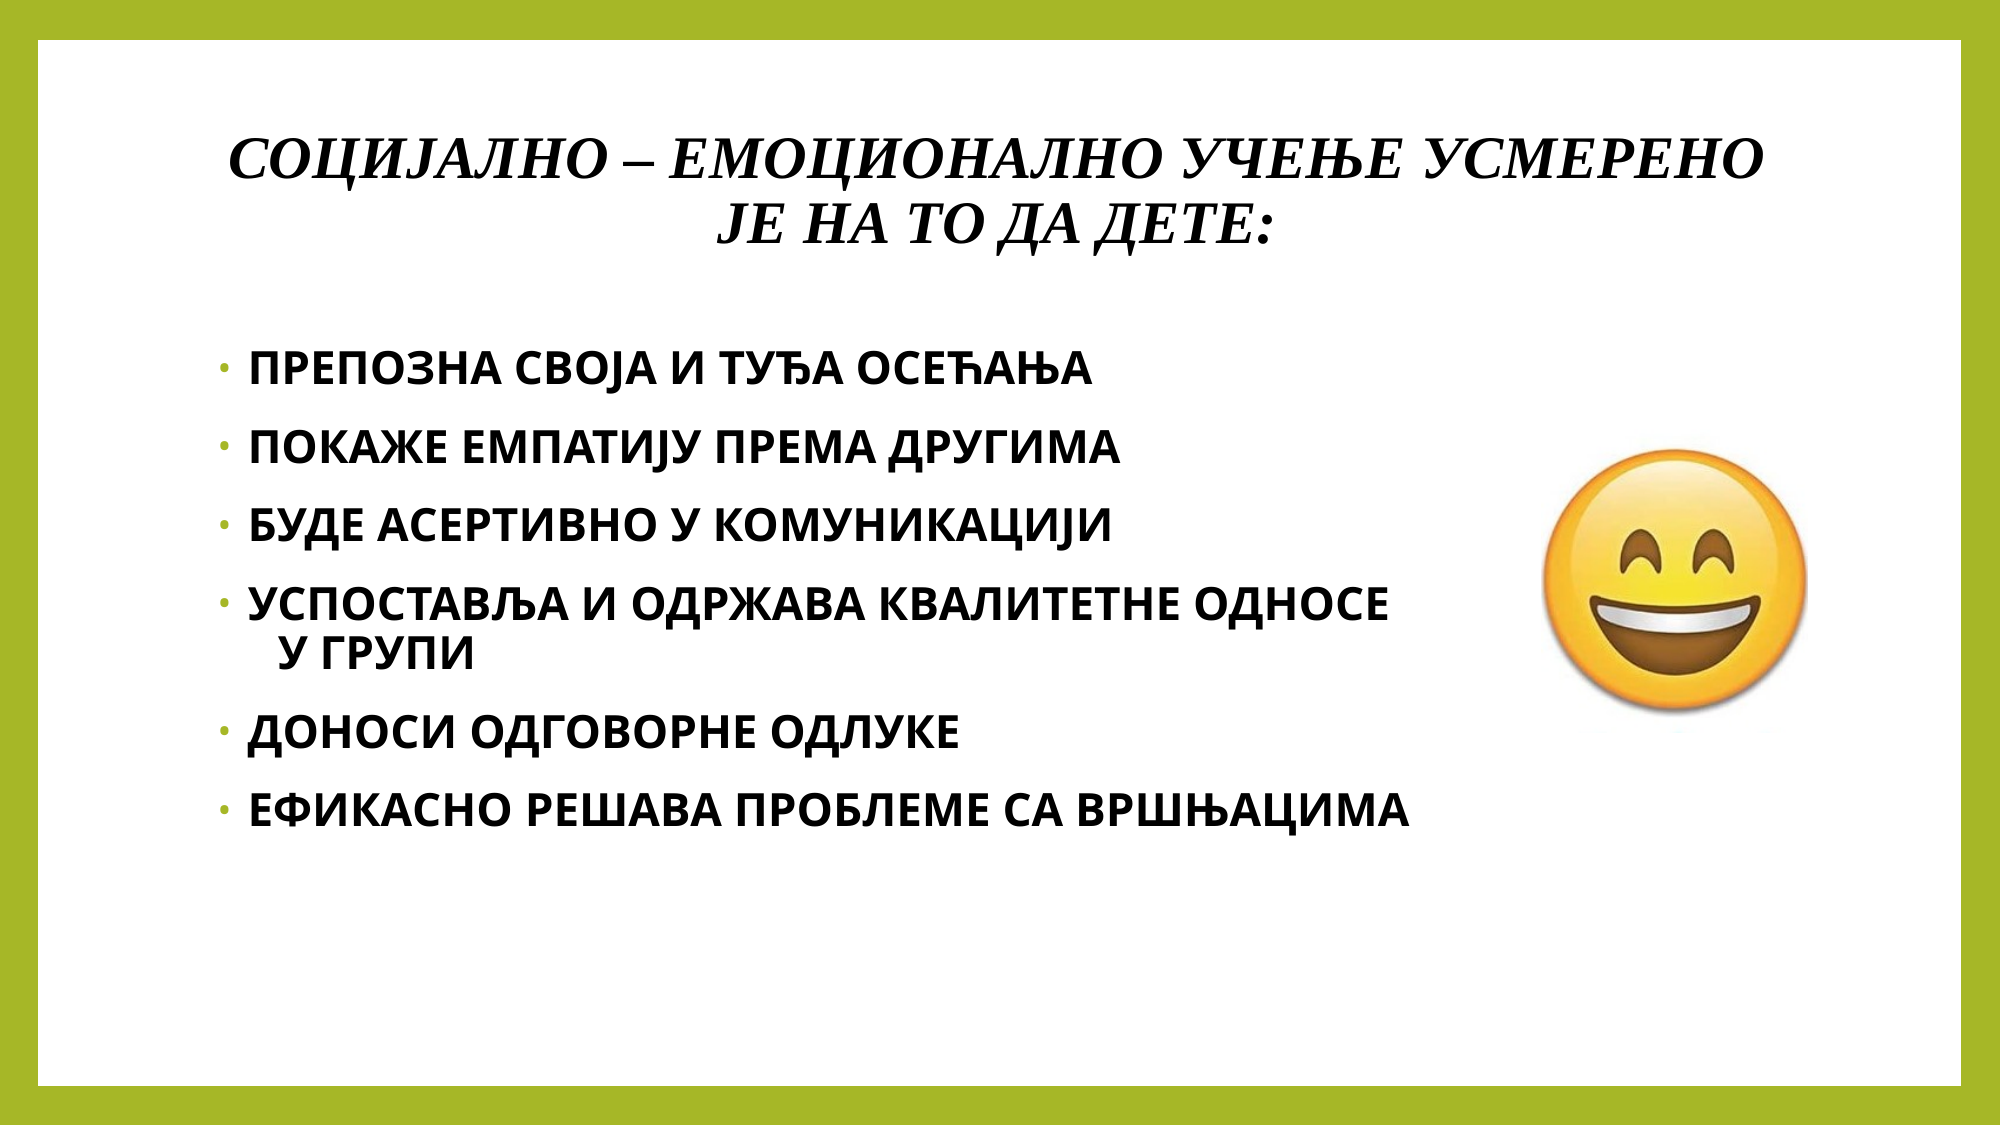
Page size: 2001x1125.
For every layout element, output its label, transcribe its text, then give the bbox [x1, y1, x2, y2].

title СОЦИЈАЛНО – ЕМОЦИОНАЛНО УЧЕЊЕ УСМЕРЕНО ЈЕ НА ТО ДА ДЕТЕ: [187, 99, 1808, 323]
picture [1541, 392, 1808, 733]
list ПРЕПОЗНА СВОЈА И ТУЂА ОСЕЋАЊА ПОКАЖЕ ЕМПАТИЈУ ПРЕМА ДРУГИМА БУДЕ АСЕРТИВНО У КОМУНИКАЦИЈИ УСПОСТАВЉА И ОДРЖАВА КВАЛИТЕТНЕ ОДНОСЕ У ГРУПИ ДОНОСИ ОДГОВОРНЕ ОДЛУКЕ ЕФИКАСНО РЕШАВА ПРОБЛЕМЕ СА ВРШЊАЦИМА [187, 337, 1435, 998]
